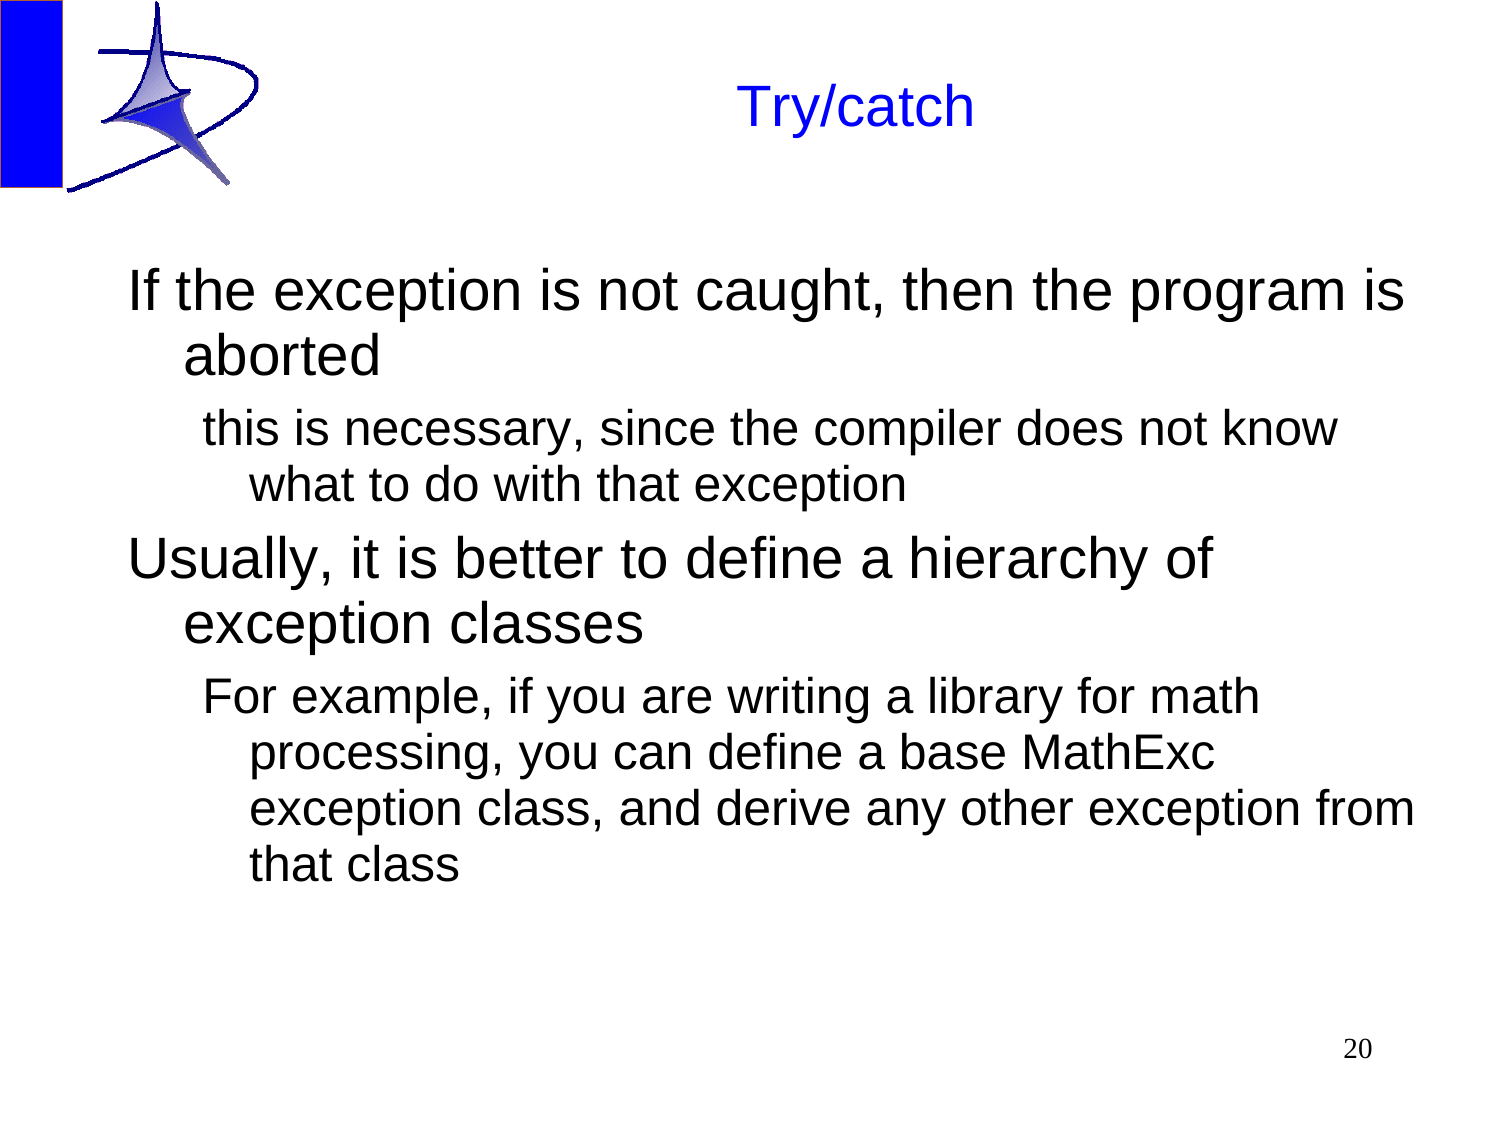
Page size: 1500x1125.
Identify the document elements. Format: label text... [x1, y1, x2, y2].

picture [62, 0, 263, 197]
list If the exception is not caught, then the program is aborted this is necessary, since the compiler does not know what to do with that exception Usually, it is better to define a hierarchy of exception classes For example, if you are writing a library for math processing, you can define a base MathExc exception class, and derive any other exception from that class [112, 249, 1450, 1011]
title Try/catch [262, 24, 1450, 188]
